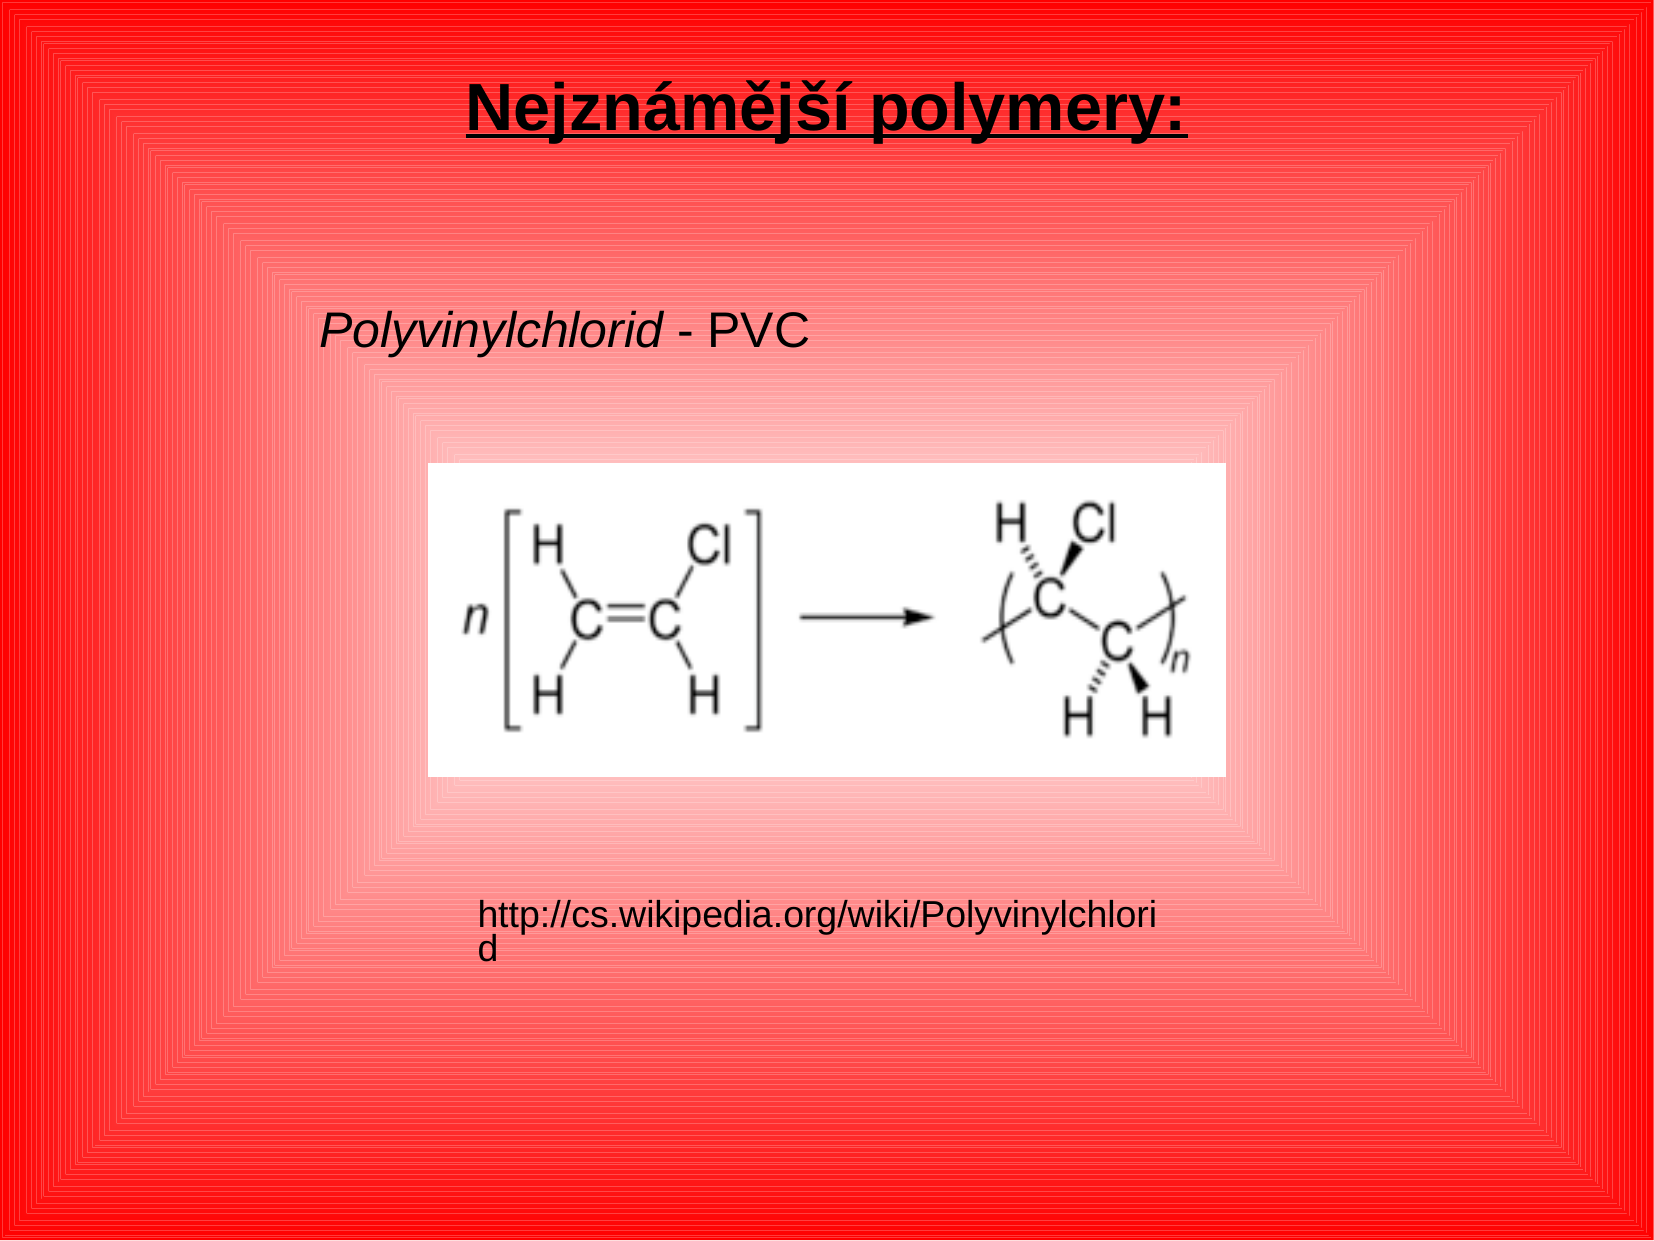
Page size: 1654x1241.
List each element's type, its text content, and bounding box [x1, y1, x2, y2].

title Nejznámější polymery: [82, 0, 1571, 208]
text_box http://cs.wikipedia.org/wiki/Polyvinylchlorid [462, 885, 1191, 985]
picture [428, 463, 1226, 777]
list Polyvinylchlorid - PVC [76, 118, 1565, 1035]
